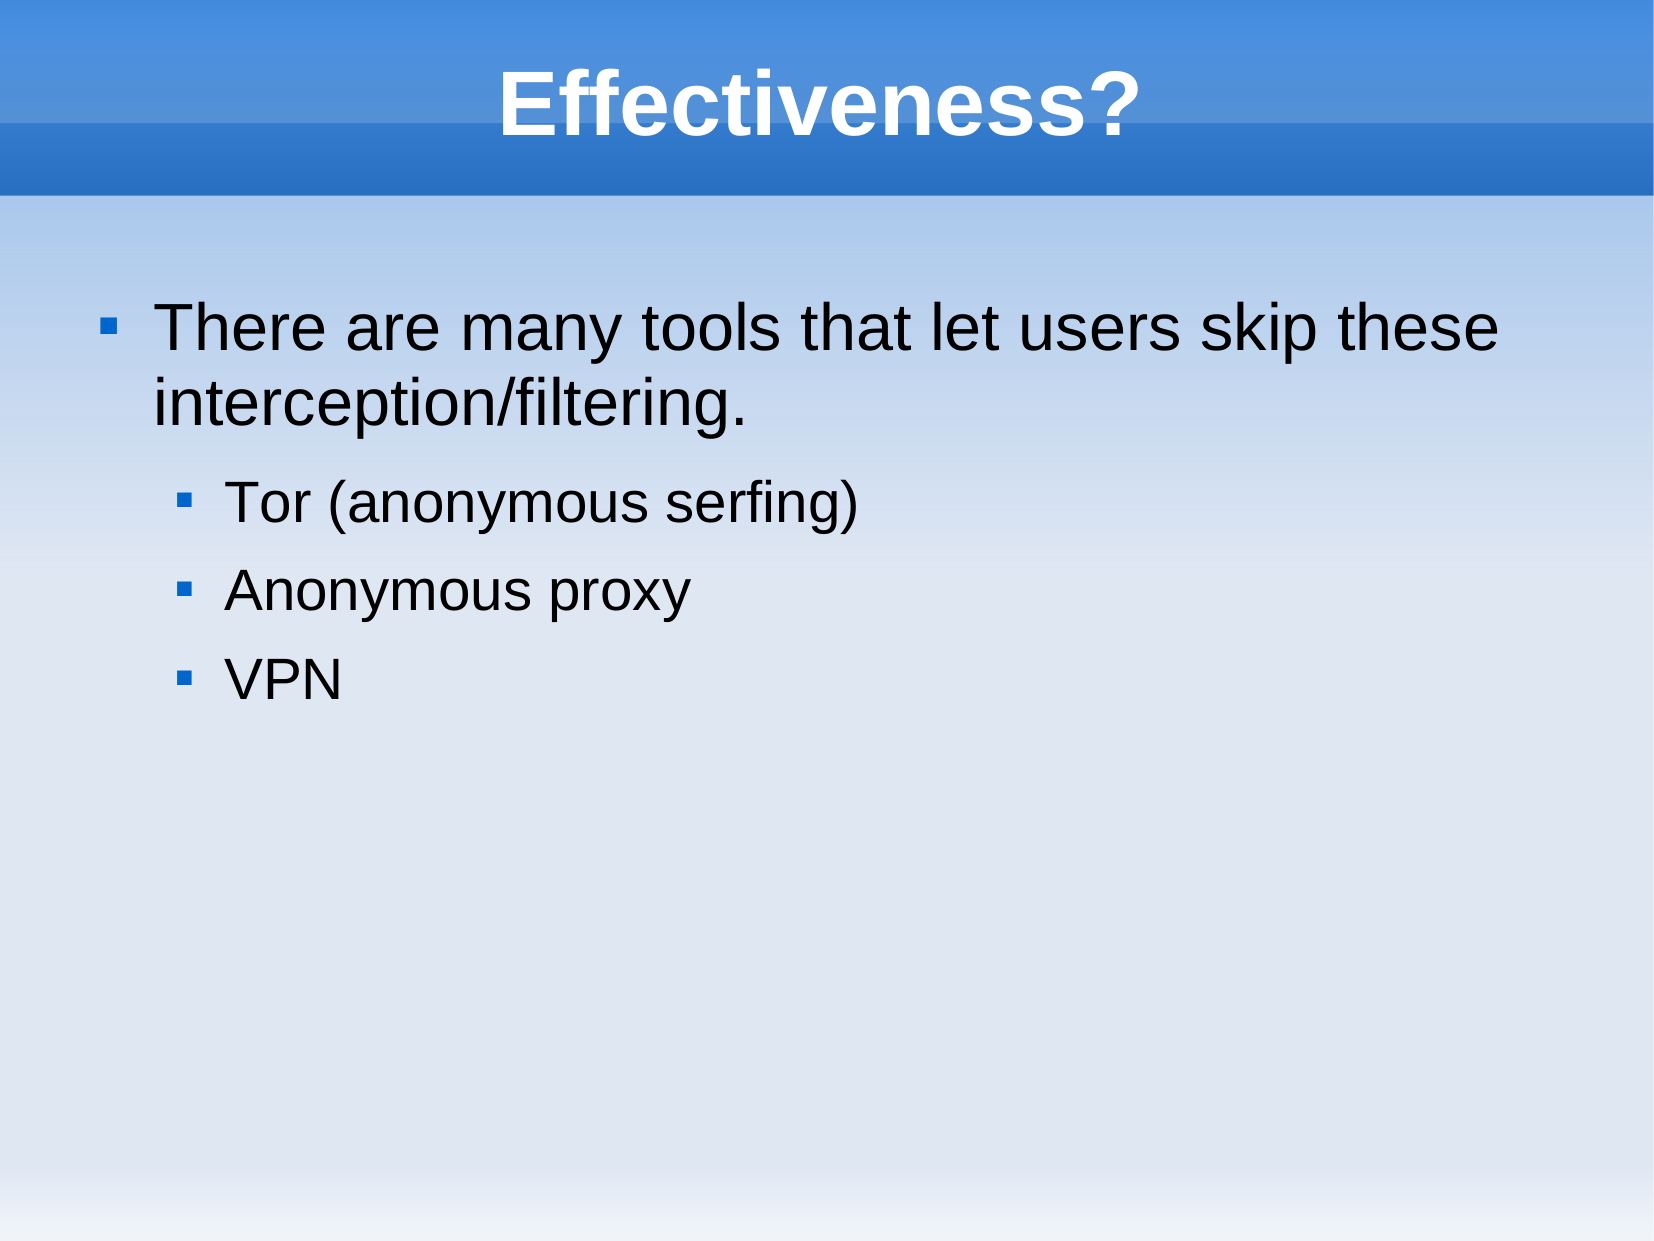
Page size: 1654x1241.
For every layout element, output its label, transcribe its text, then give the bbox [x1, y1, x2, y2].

picture [0, 0, 1654, 1241]
title Effectiveness? [76, 0, 1565, 208]
list There are many tools that let users skip these interception/filtering. Tor (anonymous serfing) Anonymous proxy VPN [82, 290, 1571, 1109]
